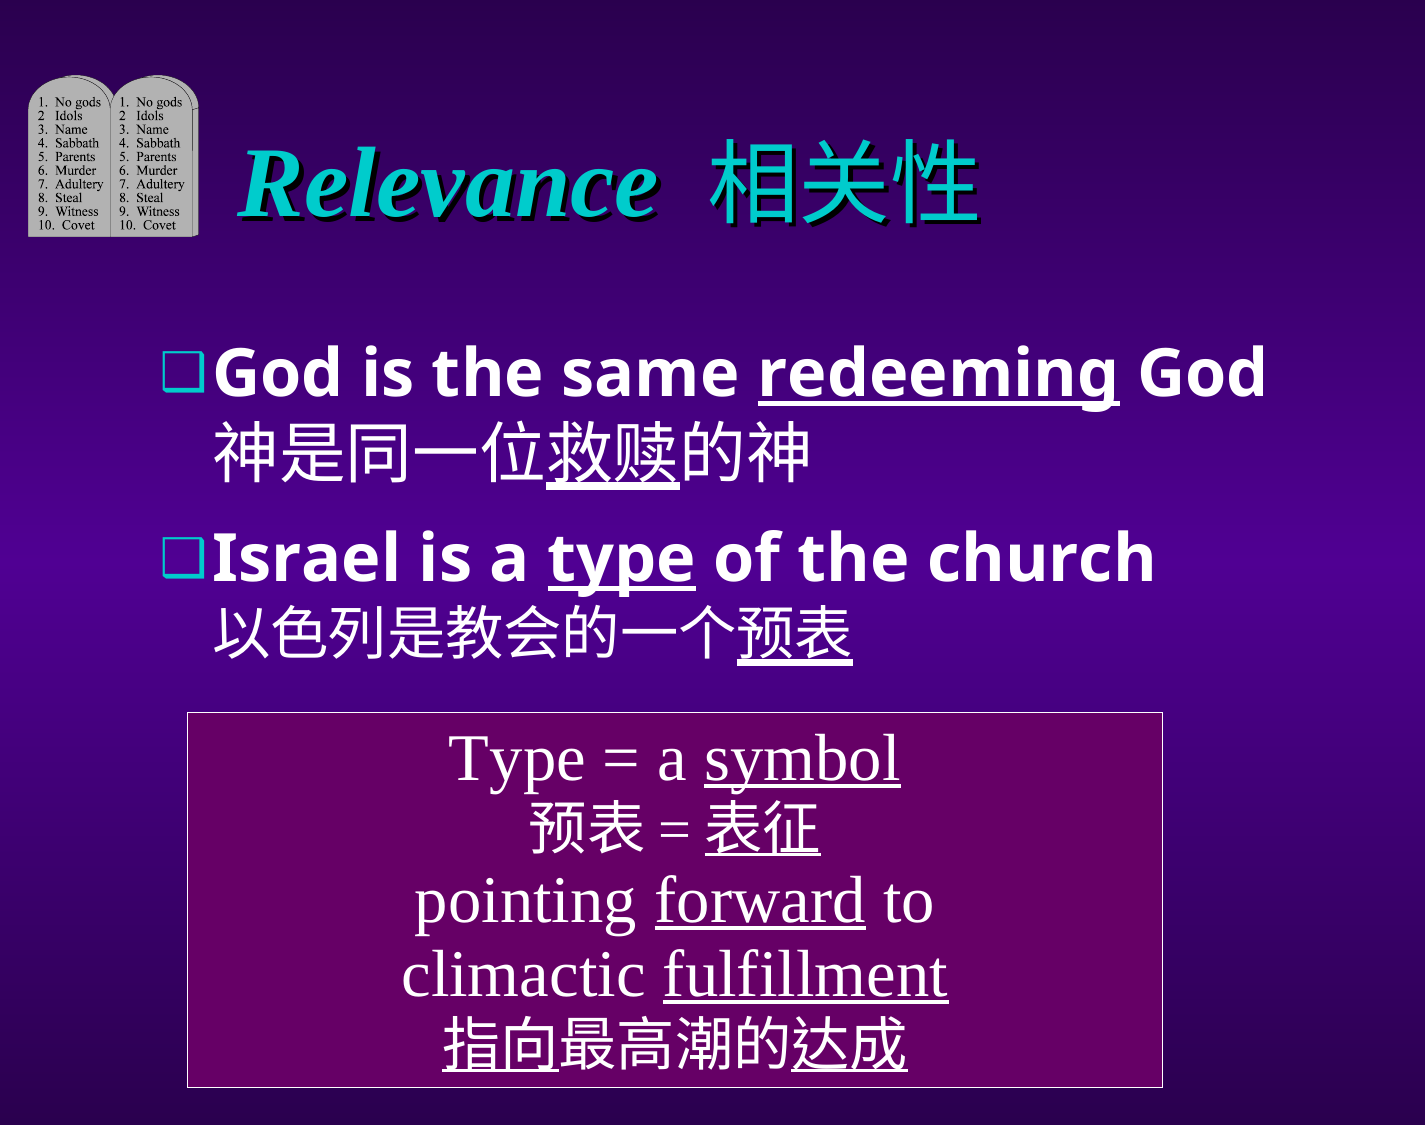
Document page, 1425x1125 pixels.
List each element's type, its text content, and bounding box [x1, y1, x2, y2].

list God is the same redeeming God 神是同一位救赎的神 Israel is a type of the church 以色列是教会的一个预表 [106, 324, 1319, 648]
text_box Type = a symbol 预表=表征 pointing forward to climactic fulfillment 指向最高潮的达成 [187, 712, 1163, 1088]
title Relevance 相关性 [237, 55, 1319, 311]
